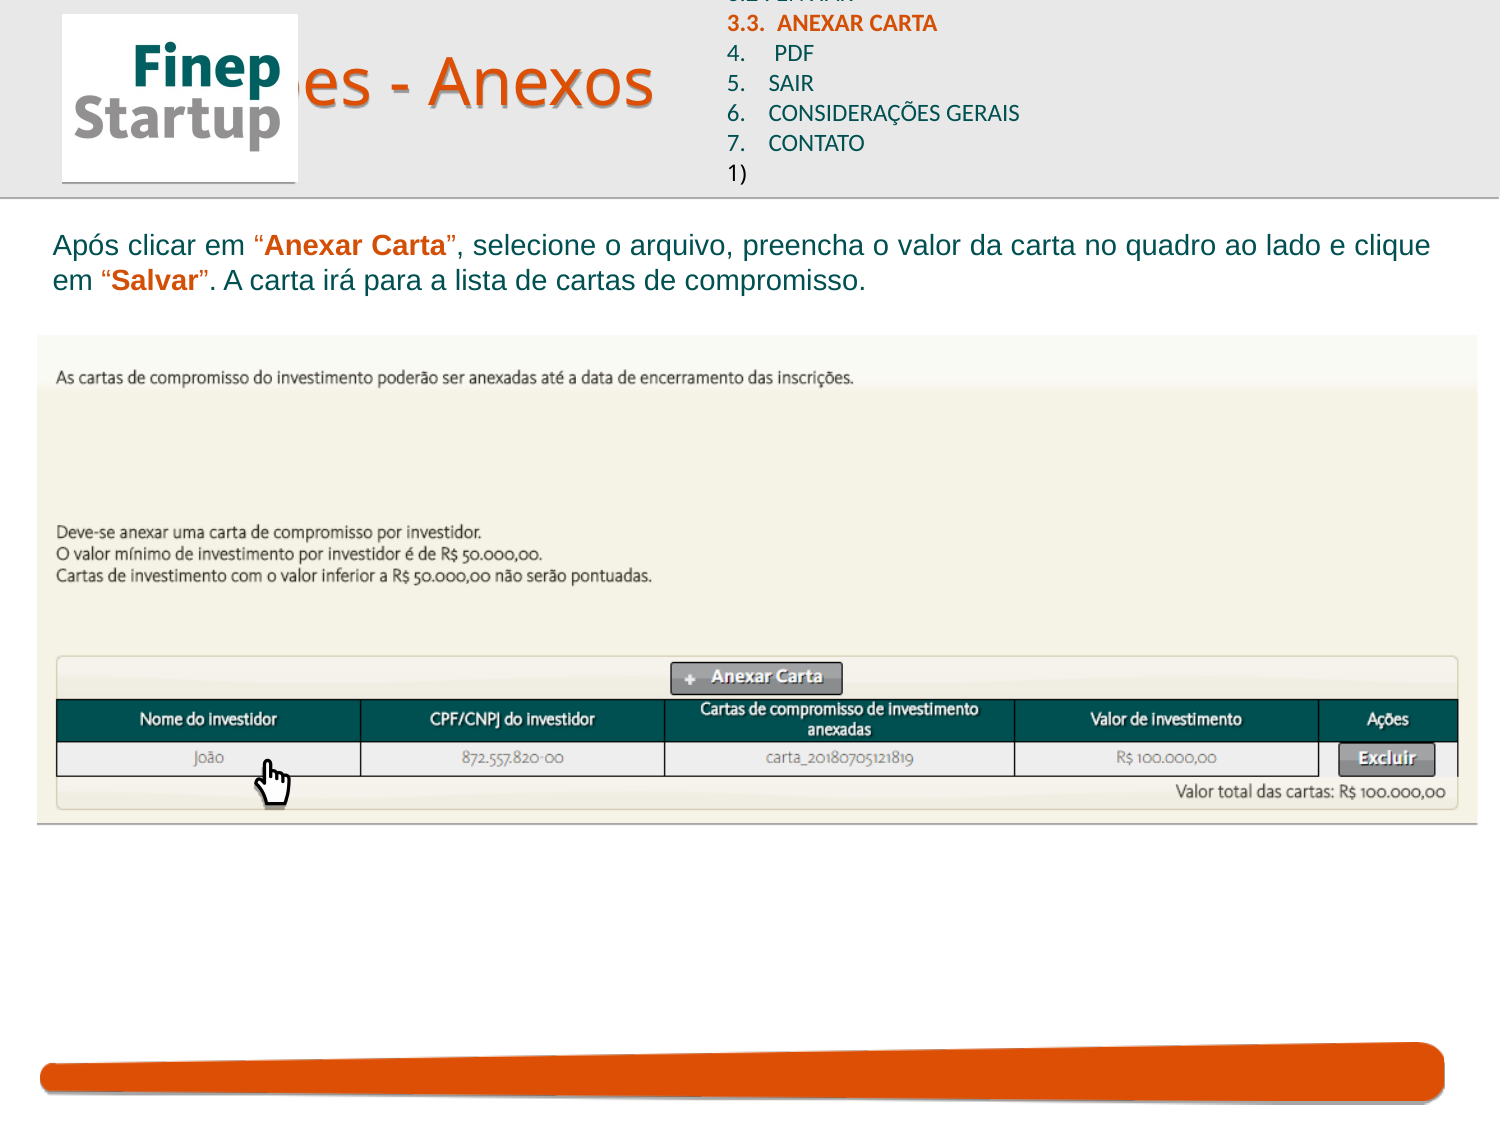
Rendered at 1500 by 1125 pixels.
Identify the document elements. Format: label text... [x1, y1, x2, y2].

text_box Após clicar em “Anexar Carta”, selecione o arquivo, preencha o valor da carta no quadro ao lado e clique em “Salvar”. A carta irá para a lista de cartas de compromisso. [37, 219, 1448, 304]
picture [37, 335, 1479, 823]
text_box 1. 1º ACESSO 2. CADASTRO 3. BOTÕES DO FORMULÁRIO 3.1. SALVAR 3.2 . ENVIAR 3.3. ANEXAR CARTA 4. PDF 5. SAIR 6. CONSIDERAÇÕES GERAIS 7. CONTATO [712, 0, 1480, 195]
picture [62, 14, 298, 182]
